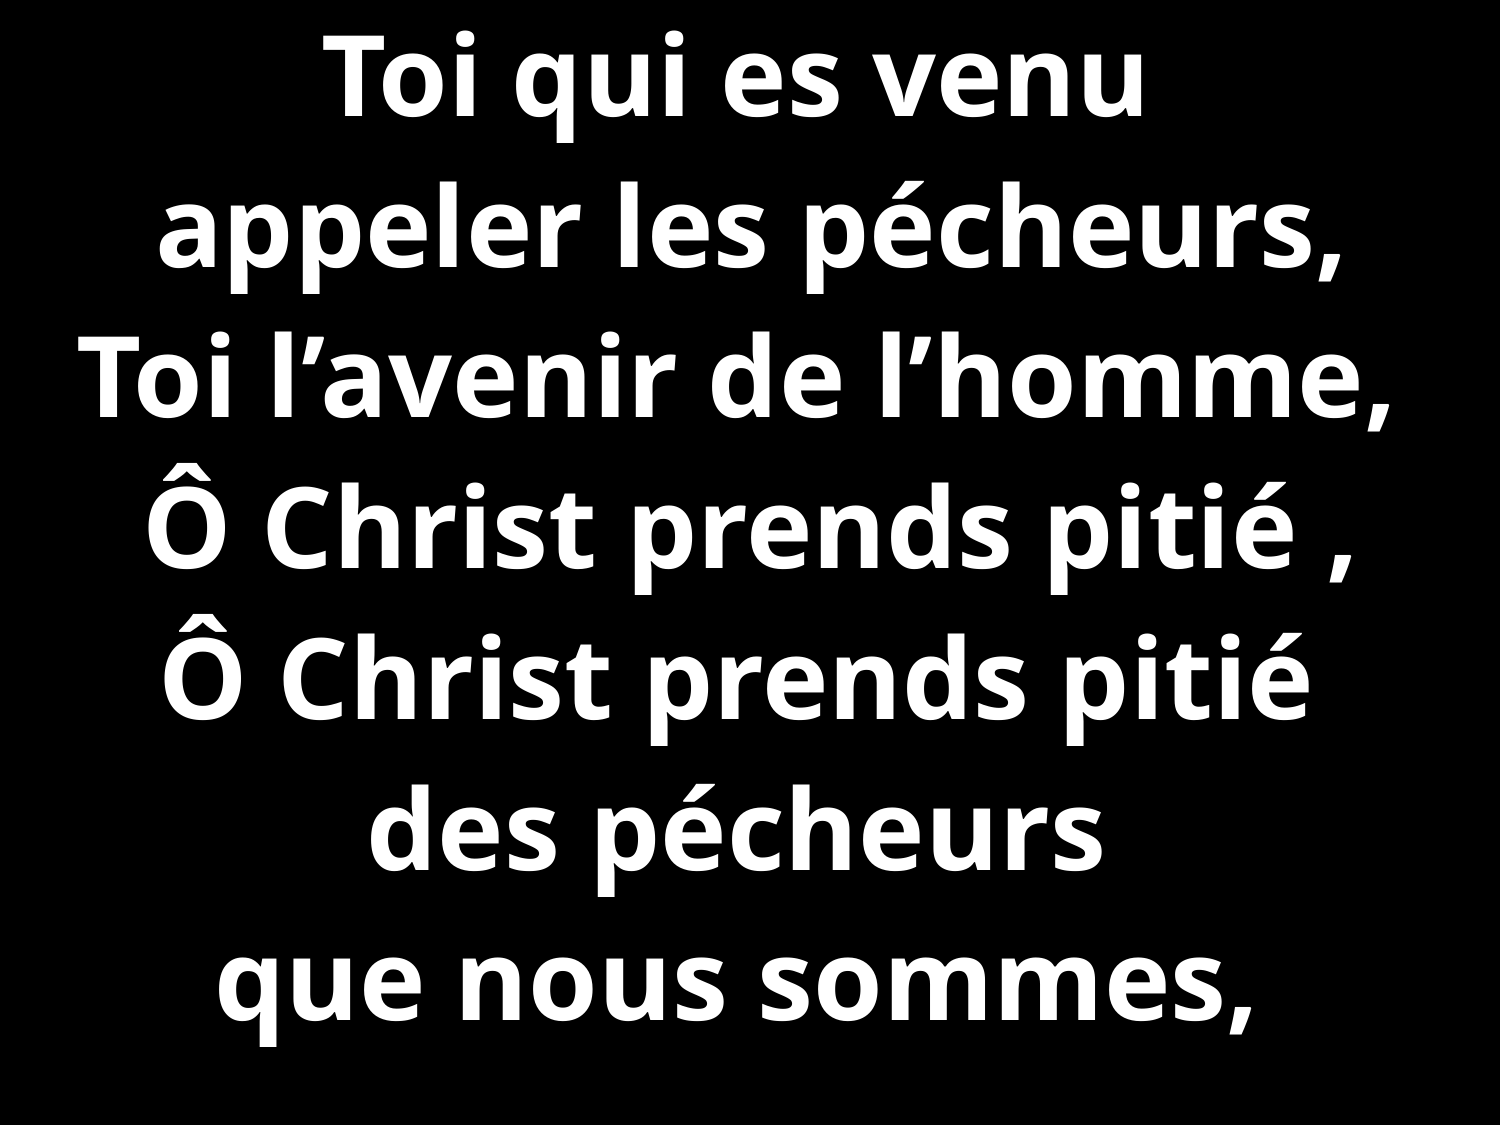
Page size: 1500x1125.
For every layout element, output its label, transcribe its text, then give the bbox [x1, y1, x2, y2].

list Toi qui es venu appeler les pécheurs, Toi l’avenir de l’homme, Ô Christ prends pitié , Ô Christ prends pitié des pécheurs que nous sommes, [2, 12, 1500, 1125]
